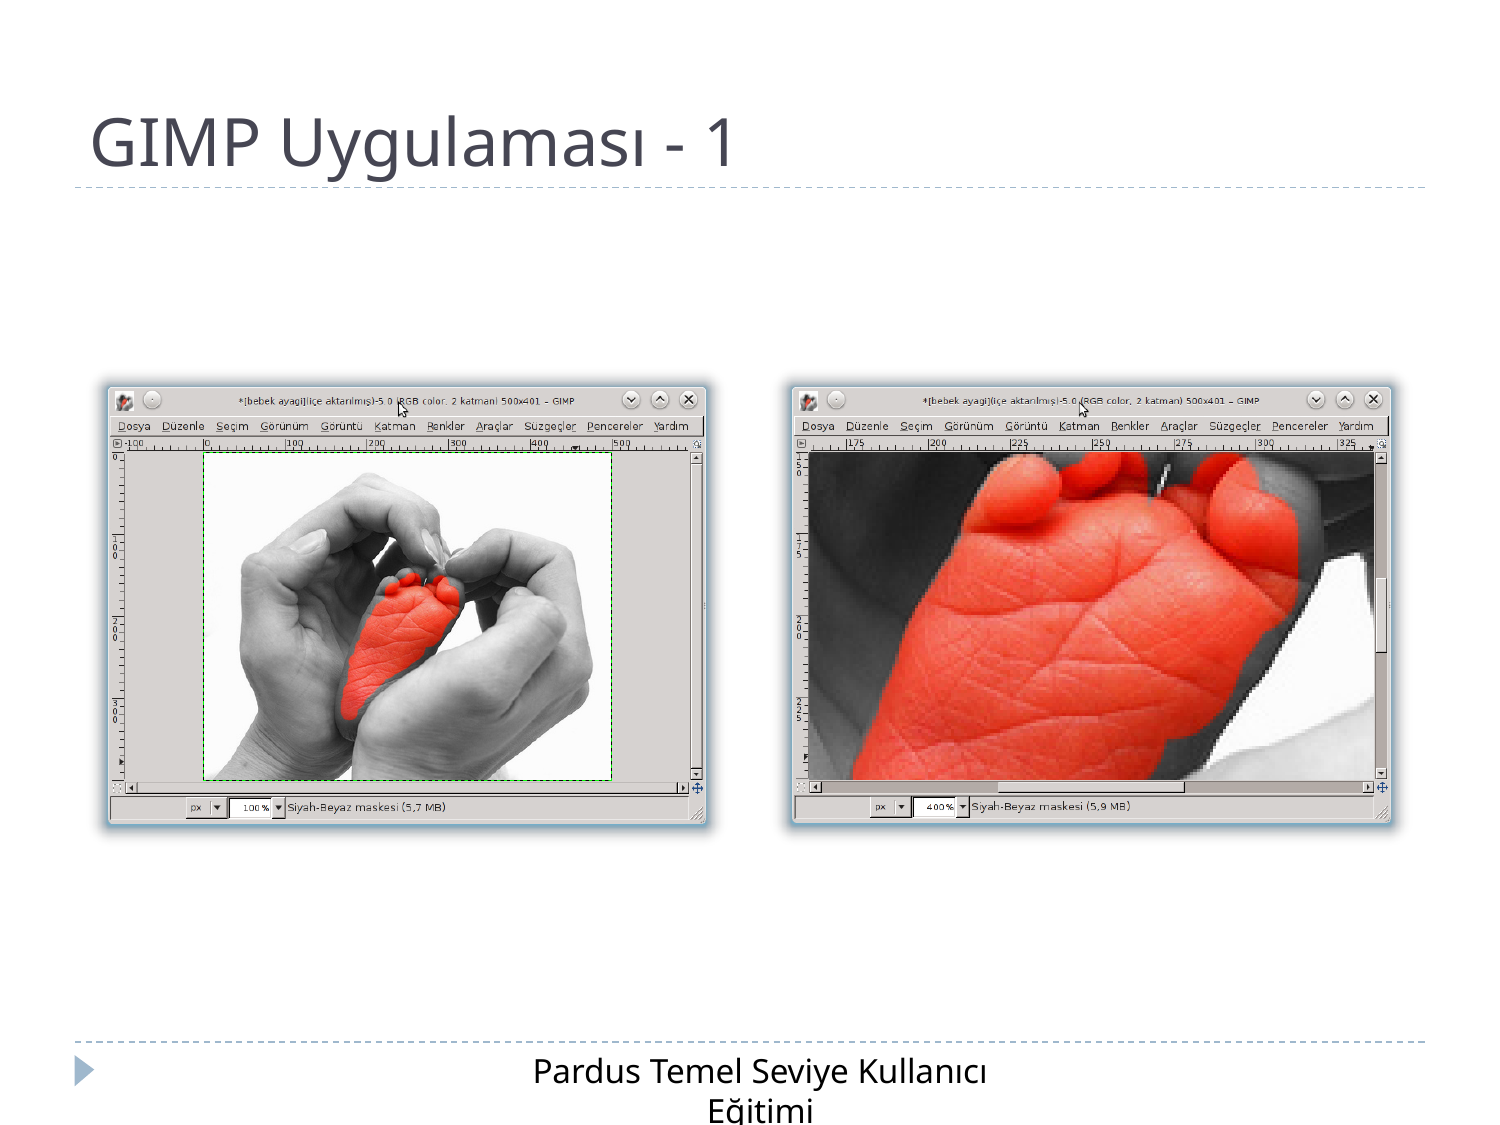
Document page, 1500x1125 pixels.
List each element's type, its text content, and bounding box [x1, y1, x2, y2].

picture [75, 354, 738, 856]
picture [759, 354, 1423, 855]
title GIMP Uygulaması - 1 [75, 37, 1425, 188]
